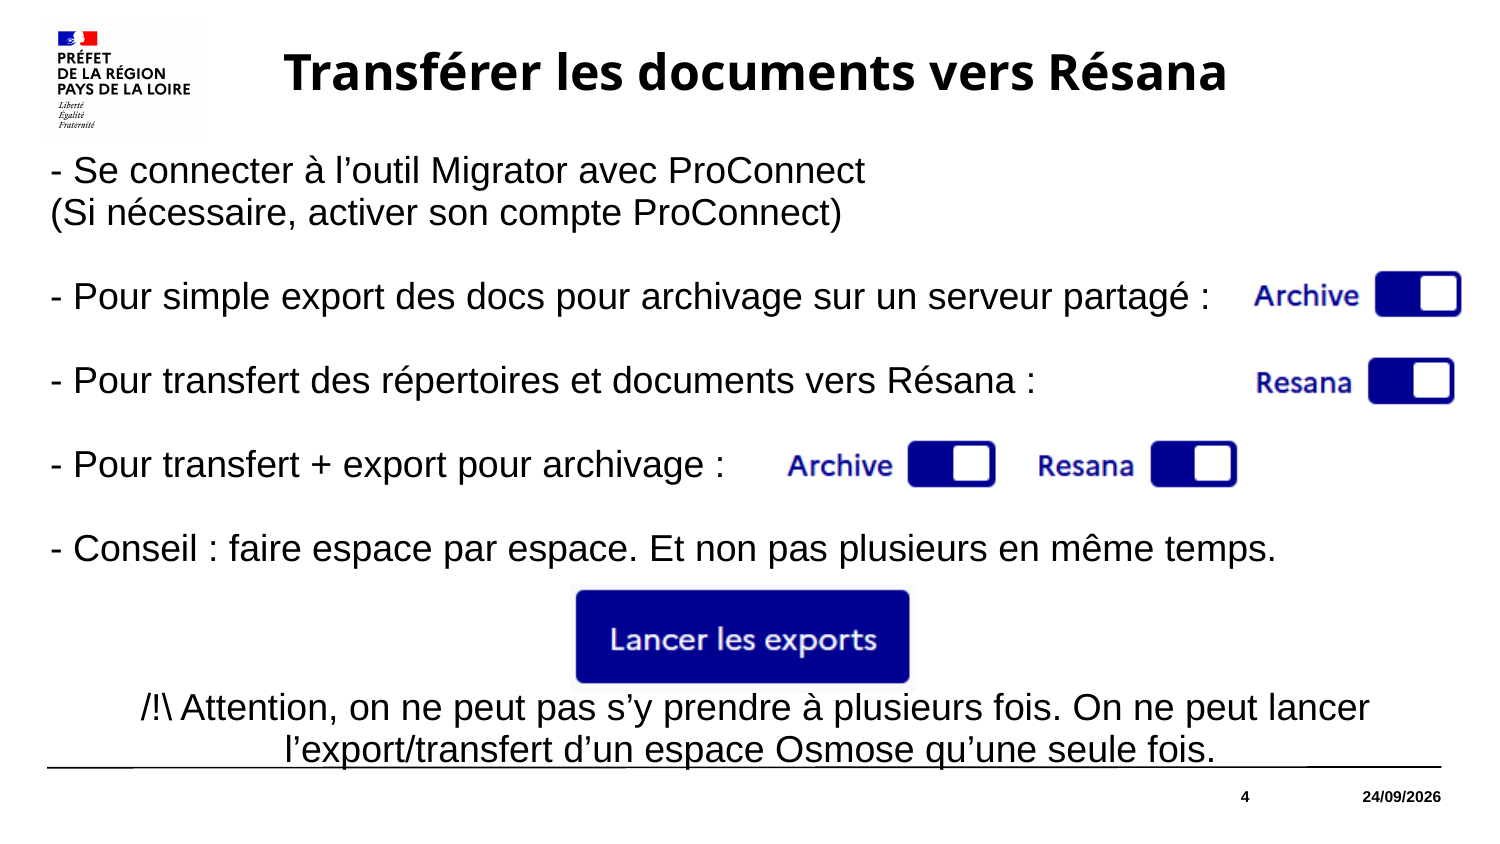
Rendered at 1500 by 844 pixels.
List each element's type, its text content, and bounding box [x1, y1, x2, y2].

picture [1240, 350, 1464, 414]
picture [570, 584, 916, 693]
picture [1228, 262, 1471, 325]
title Transférer les documents vers Résana [283, 47, 1347, 166]
text_box /!\ Attention, on ne peut pas s’y prendre à plusieurs fois. On ne peut lancer l’export/transfert d’un espace Osmose qu’une seule fois. [41, 679, 1471, 820]
picture [44, 17, 204, 141]
picture [767, 438, 1253, 497]
text_box - Se connecter à l’outil Migrator avec ProConnect (Si nécessaire, activer son compte ProConnect) - Pour simple export des docs pour archivage sur un serveur partagé : - Pour transfert des répertoires et documents vers Résana : - Pour transfert + export pour archivage : - Conseil : faire espace par espace. Et non pas plusieurs en même temps. [35, 141, 1323, 792]
